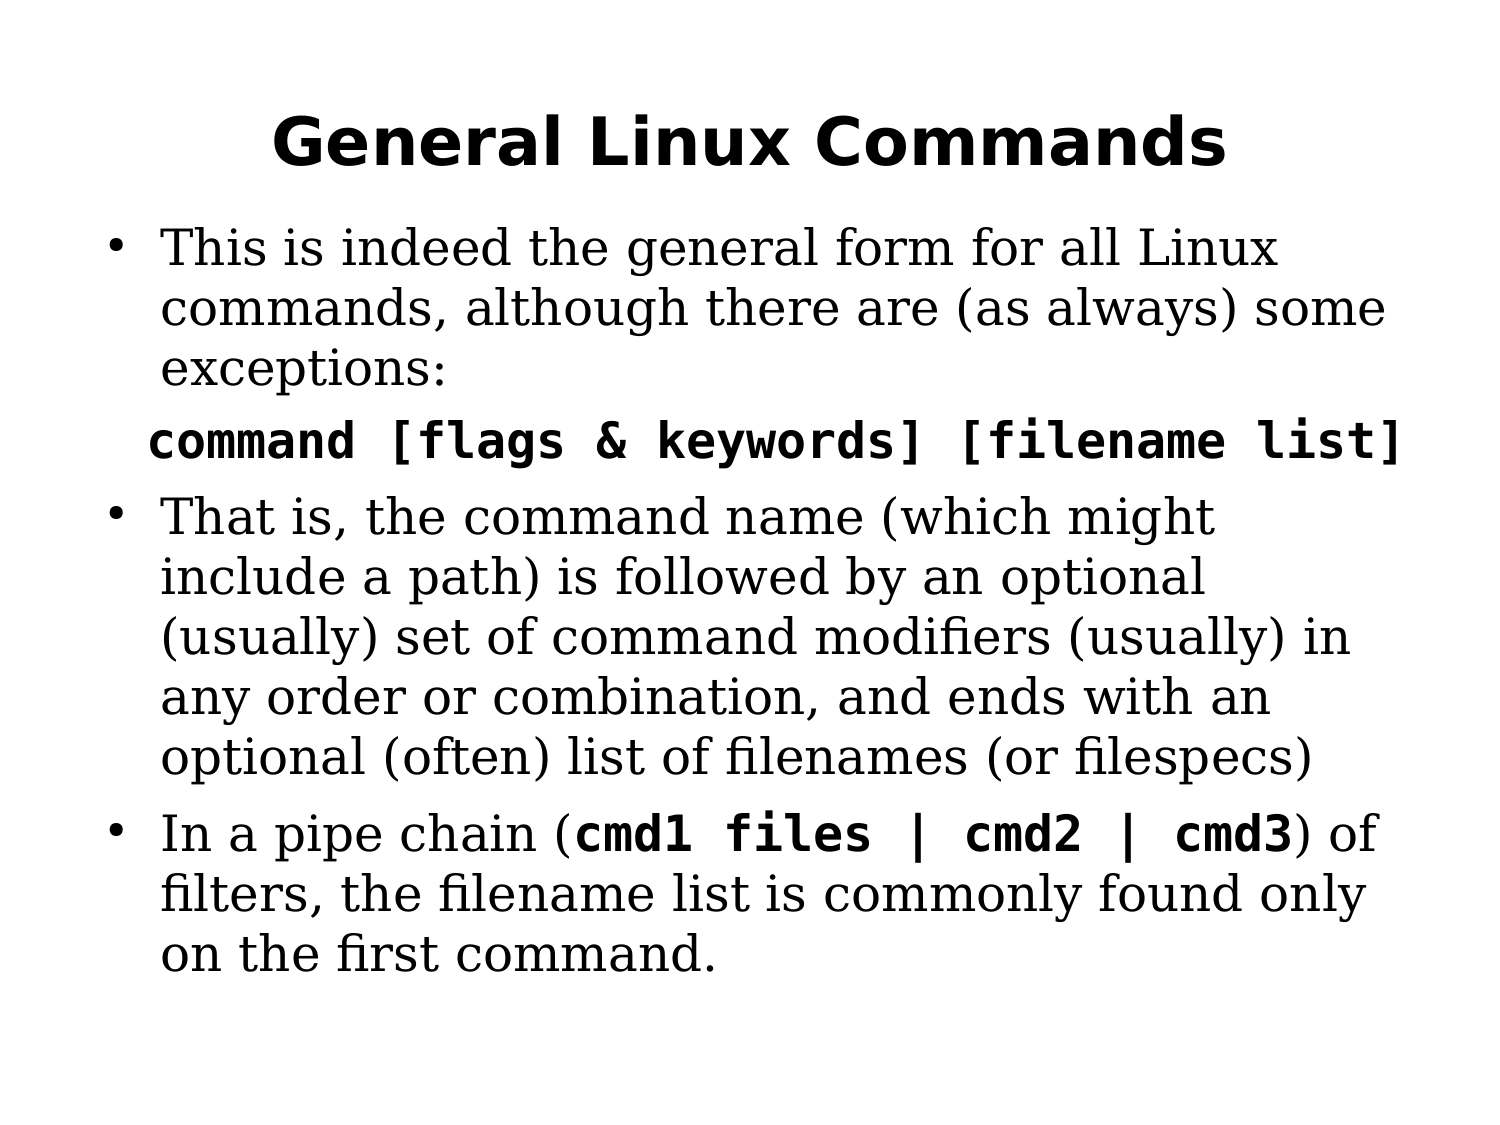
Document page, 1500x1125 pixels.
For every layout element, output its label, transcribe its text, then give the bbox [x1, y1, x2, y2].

list This is indeed the general form for all Linux commands, although there are (as always) some exceptions: command [flags & keywords] [filename list] That is, the command name (which might include a path) is followed by an optional (usually) set of command modifiers (usually) in any order or combination, and ends with an optional (often) list of filenames (or filespecs) In a pipe chain (cmd1 files | cmd2 | cmd3) of filters, the filename list is commonly found only on the first command. [75, 208, 1426, 1012]
title General Linux Commands [75, 45, 1426, 208]
